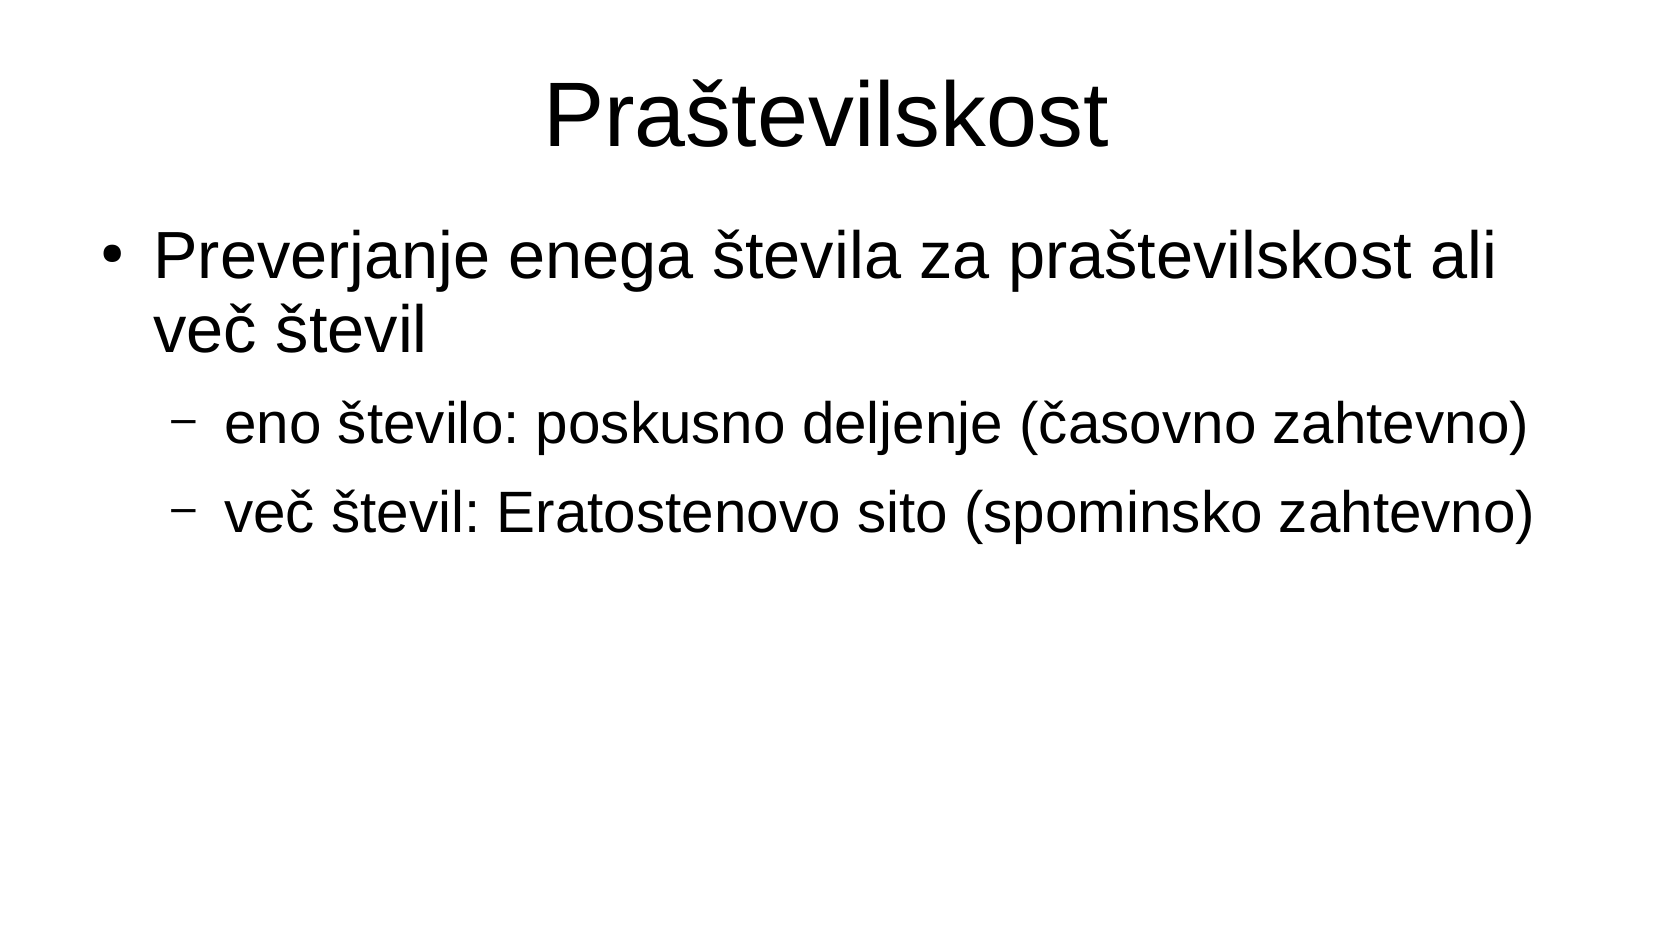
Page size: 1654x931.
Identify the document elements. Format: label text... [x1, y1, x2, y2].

list Preverjanje enega števila za praštevilskost ali več števil eno število: poskusno deljenje (časovno zahtevno) več števil: Eratostenovo sito (spominsko zahtevno) [82, 217, 1571, 758]
title Praštevilskost [82, 37, 1571, 193]
